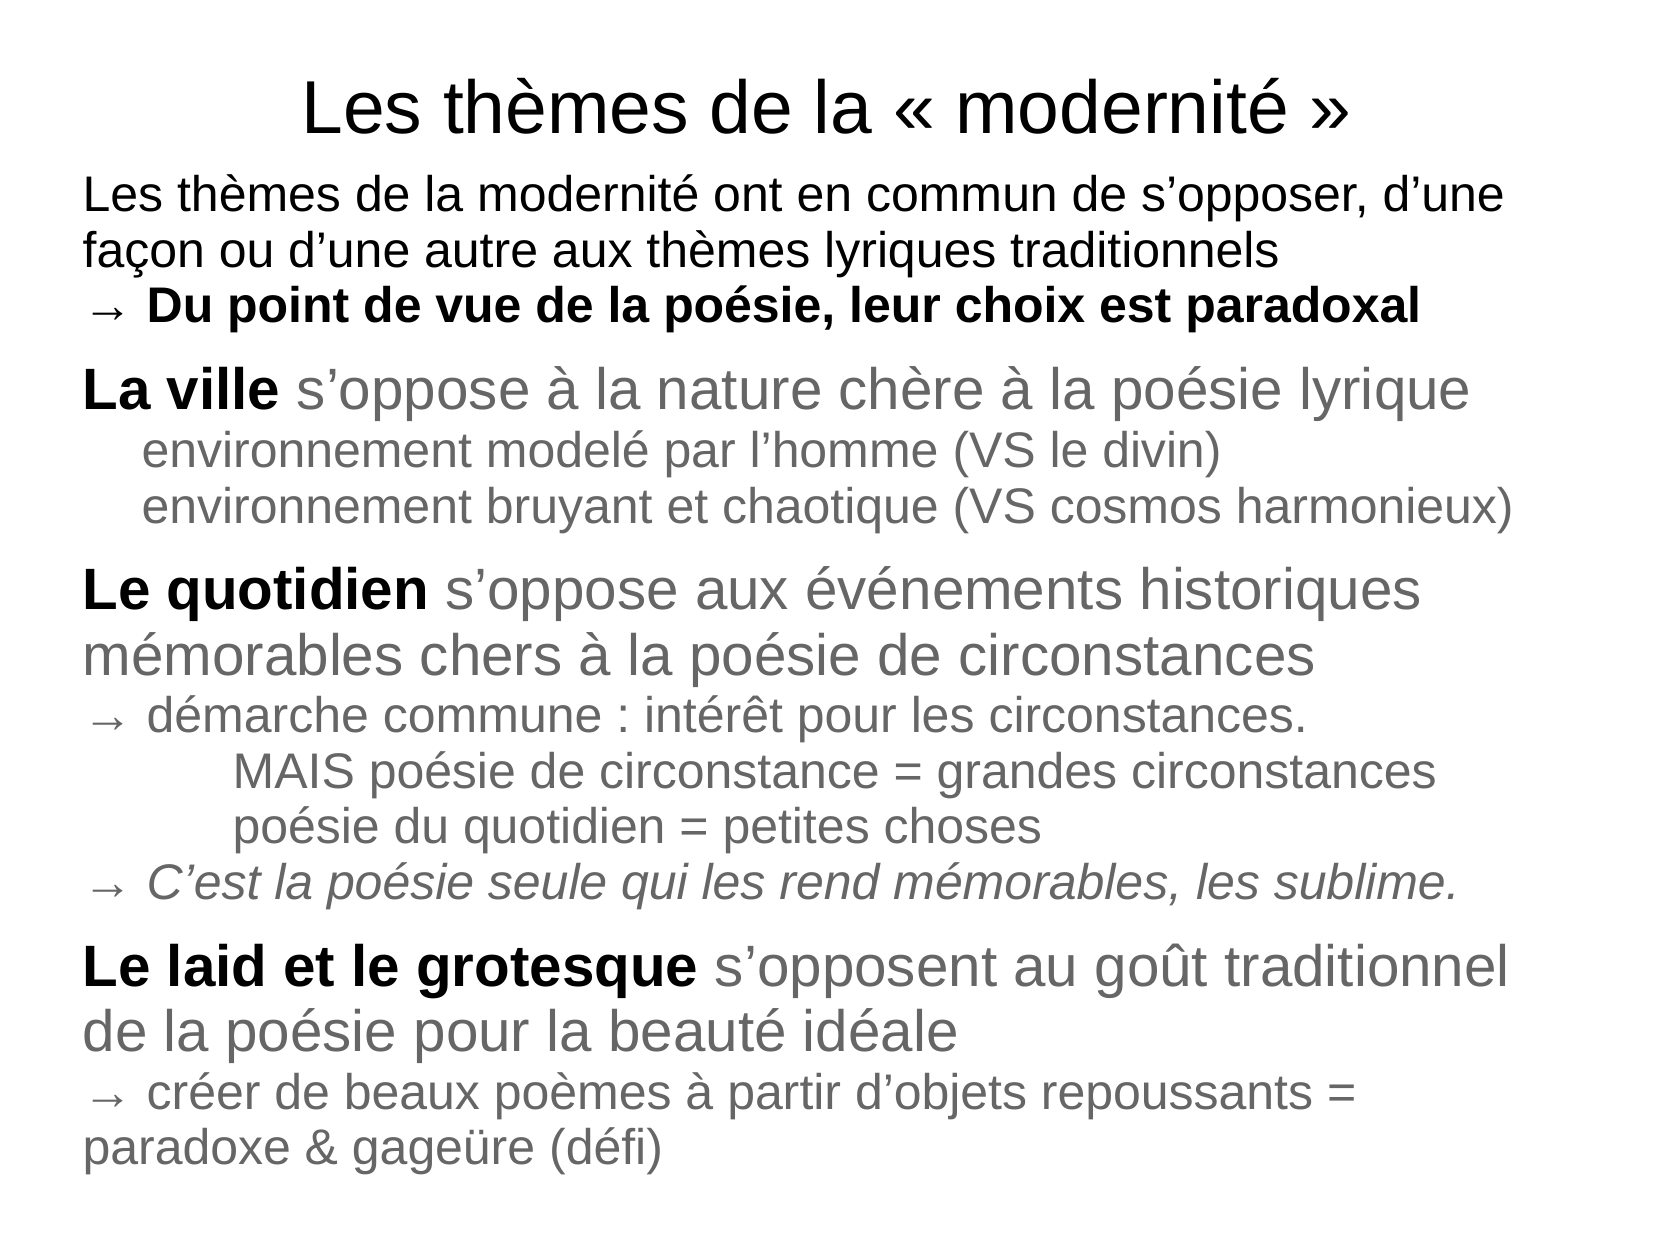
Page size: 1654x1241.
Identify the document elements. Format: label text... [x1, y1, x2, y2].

list Les thèmes de la modernité ont en commun de s’opposer, d’une façon ou d’une autre aux thèmes lyriques traditionnels → Du point de vue de la poésie, leur choix est paradoxal La ville s’oppose à la nature chère à la poésie lyrique environnement modelé par l’homme (VS le divin) environnement bruyant et chaotique (VS cosmos harmonieux) Le quotidien s’oppose aux événements historiques mémorables chers à la poésie de circonstances → démarche commune : intérêt pour les circonstances. MAIS poésie de circonstance = grandes circonstances poésie du quotidien = petites choses → C’est la poésie seule qui les rend mémorables, les sublime. Le laid et le grotesque s’opposent au goût traditionnel de la poésie pour la beauté idéale → créer de beaux poèmes à partir d’objets repoussants = paradoxe & gageüre (défi) [82, 166, 1571, 1181]
title Les thèmes de la « modernité » [82, 49, 1571, 166]
